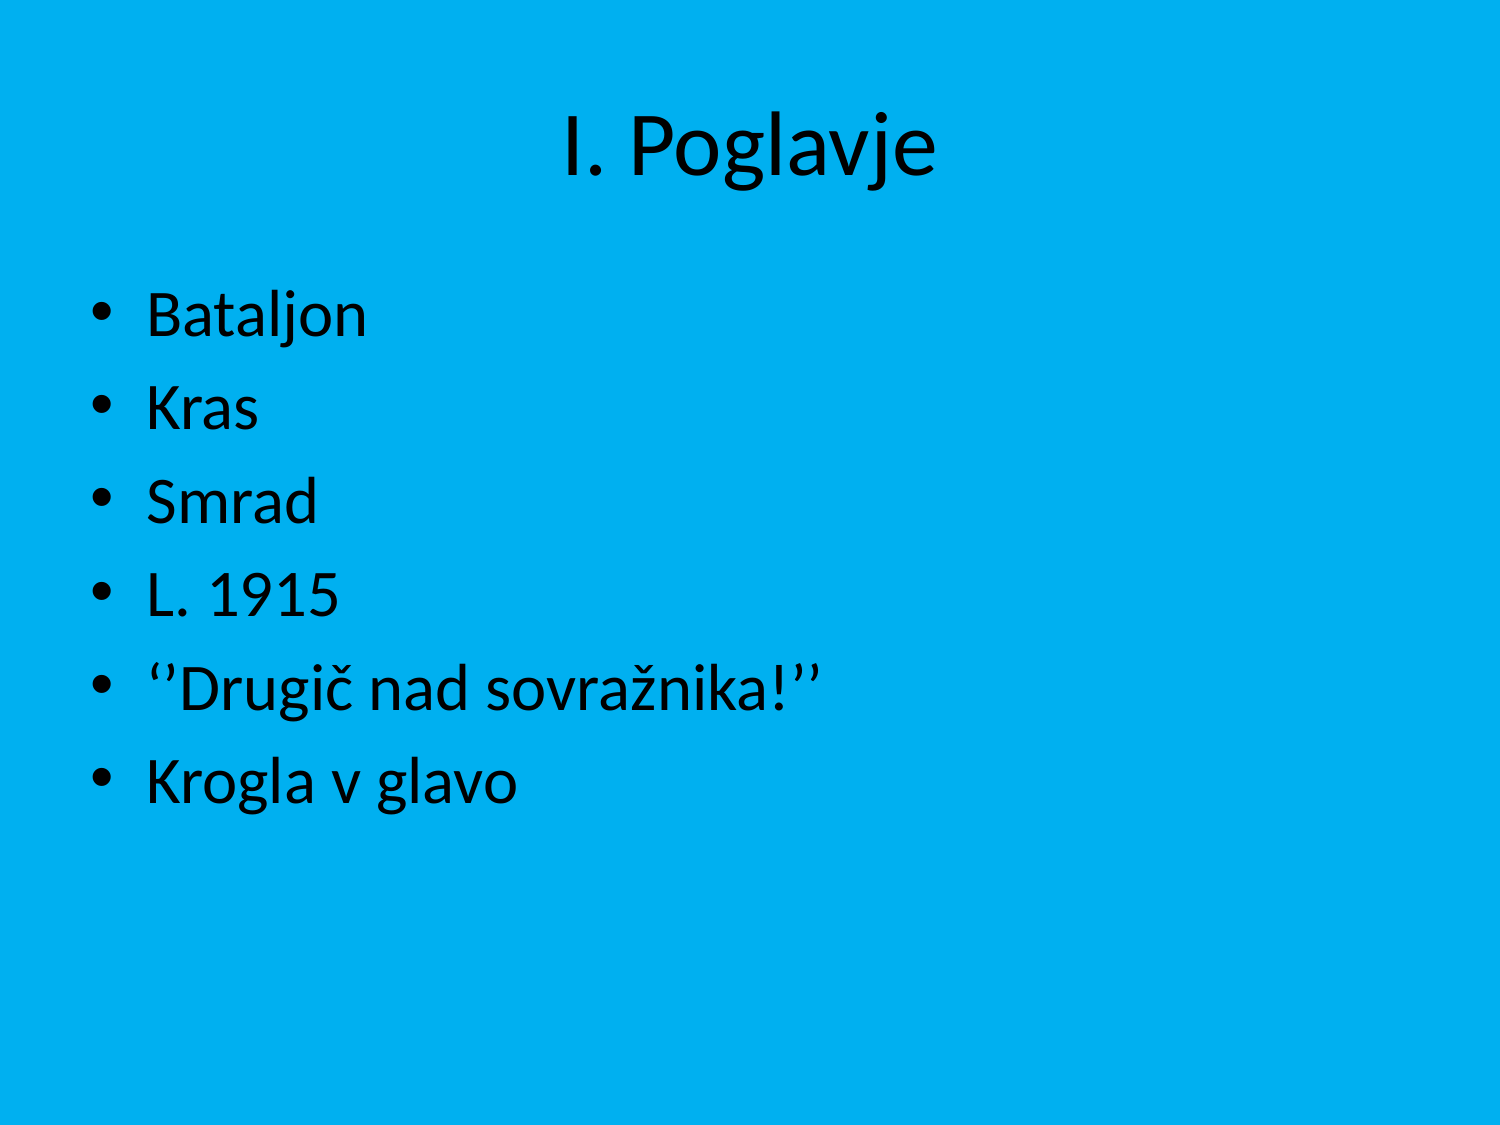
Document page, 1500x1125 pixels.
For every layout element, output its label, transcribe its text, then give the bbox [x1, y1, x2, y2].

title I. Poglavje [75, 45, 1425, 233]
list Bataljon Kras Smrad L. 1915 ‘’Drugič nad sovražnika!’’ Krogla v glavo [75, 262, 1425, 1005]
